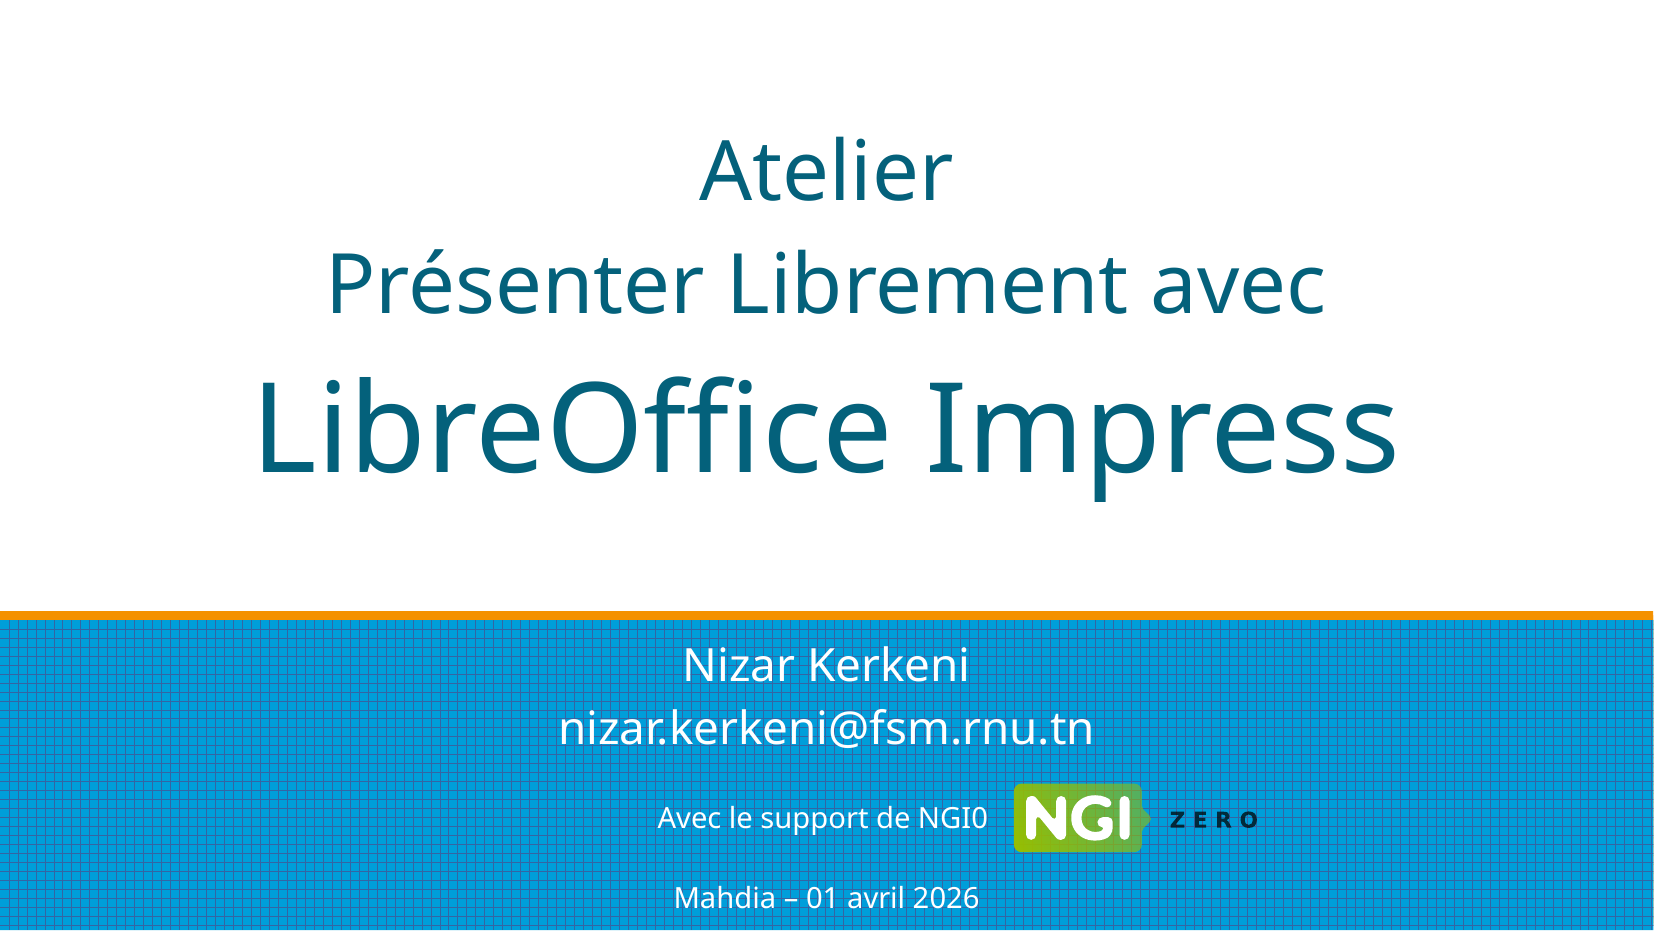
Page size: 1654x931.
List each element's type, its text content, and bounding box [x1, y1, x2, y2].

title Atelier Présenter Librement avec LibreOffice Impress [82, 44, 1571, 576]
picture [1014, 784, 1150, 853]
subtitle Nizar Kerkeni nizar.kerkeni@fsm.rnu.tn Avec le support de NGI0 Mahdia – 01 avril 2026 [82, 630, 1571, 920]
